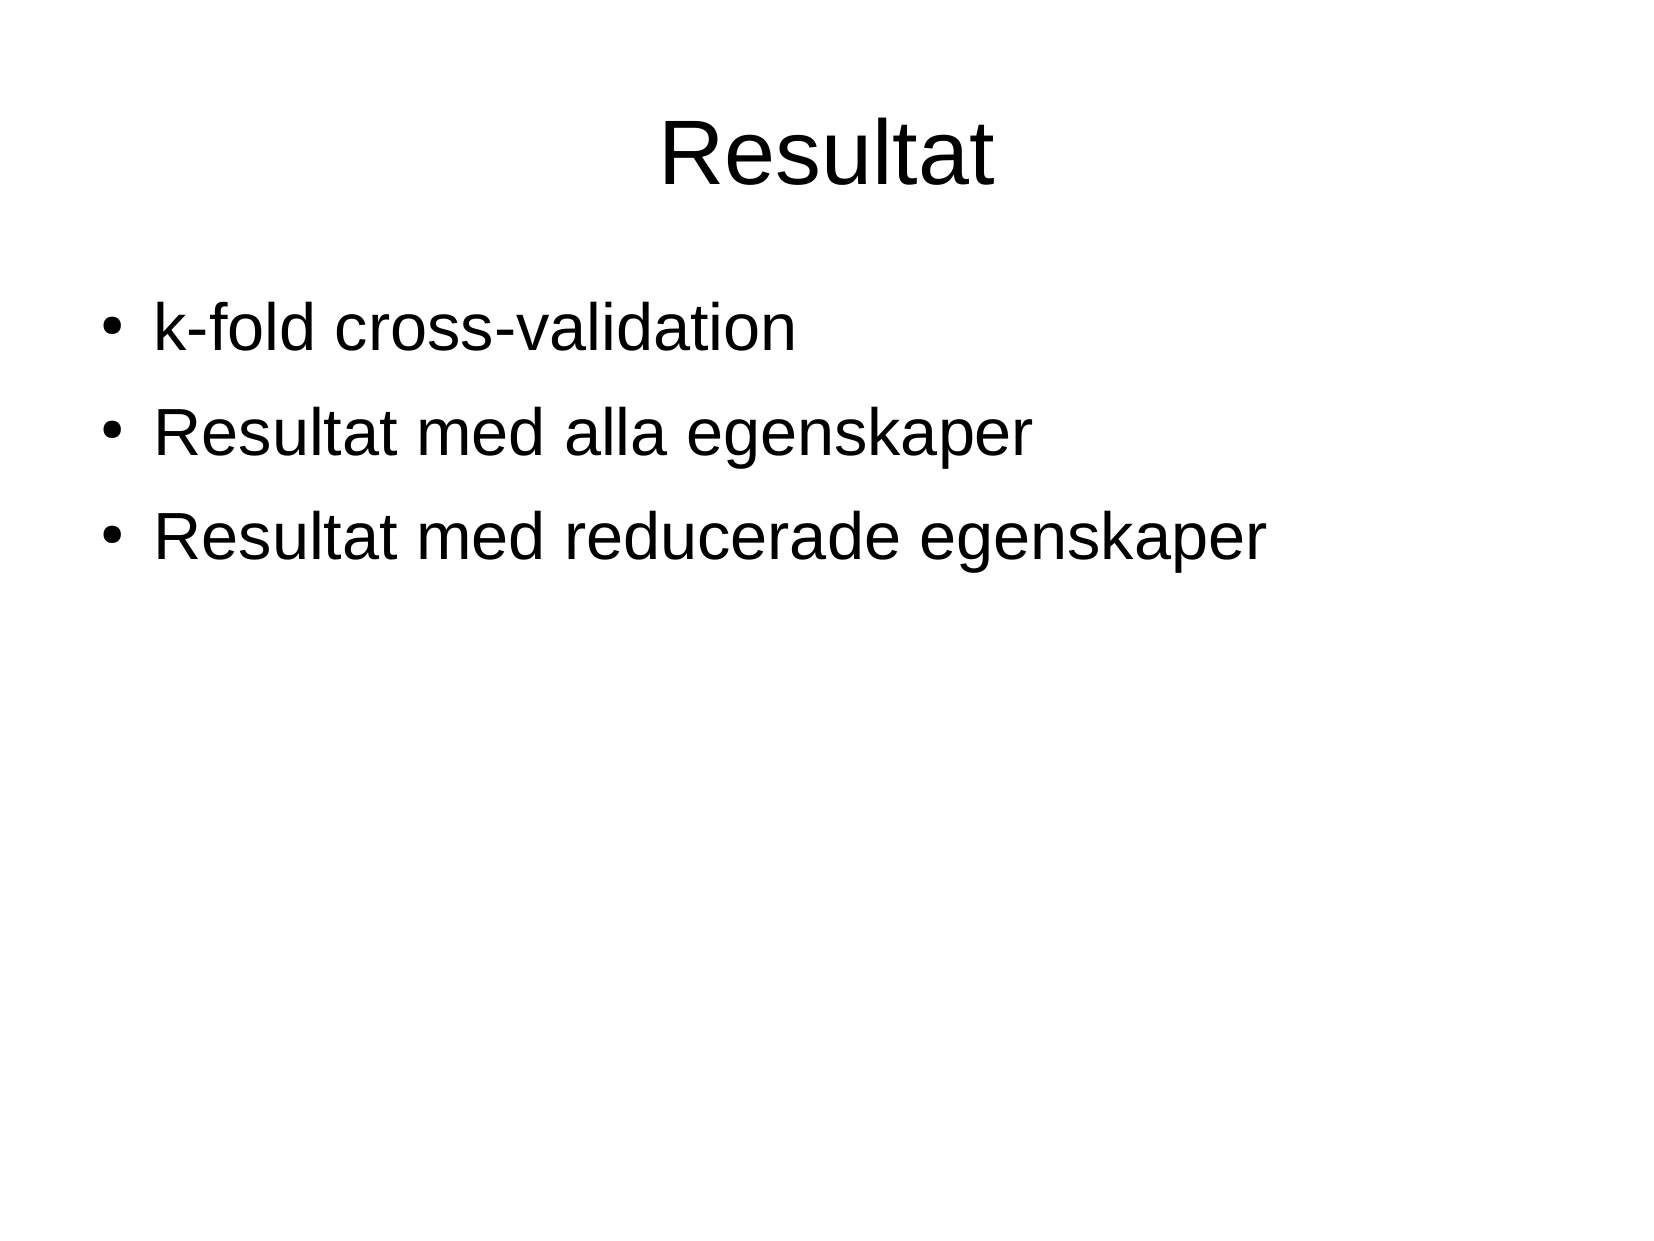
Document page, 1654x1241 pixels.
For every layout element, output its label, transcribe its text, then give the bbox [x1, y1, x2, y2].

title Resultat [82, 49, 1571, 257]
list k-fold cross-validation Resultat med alla egenskaper Resultat med reducerade egenskaper [82, 290, 1571, 1010]
